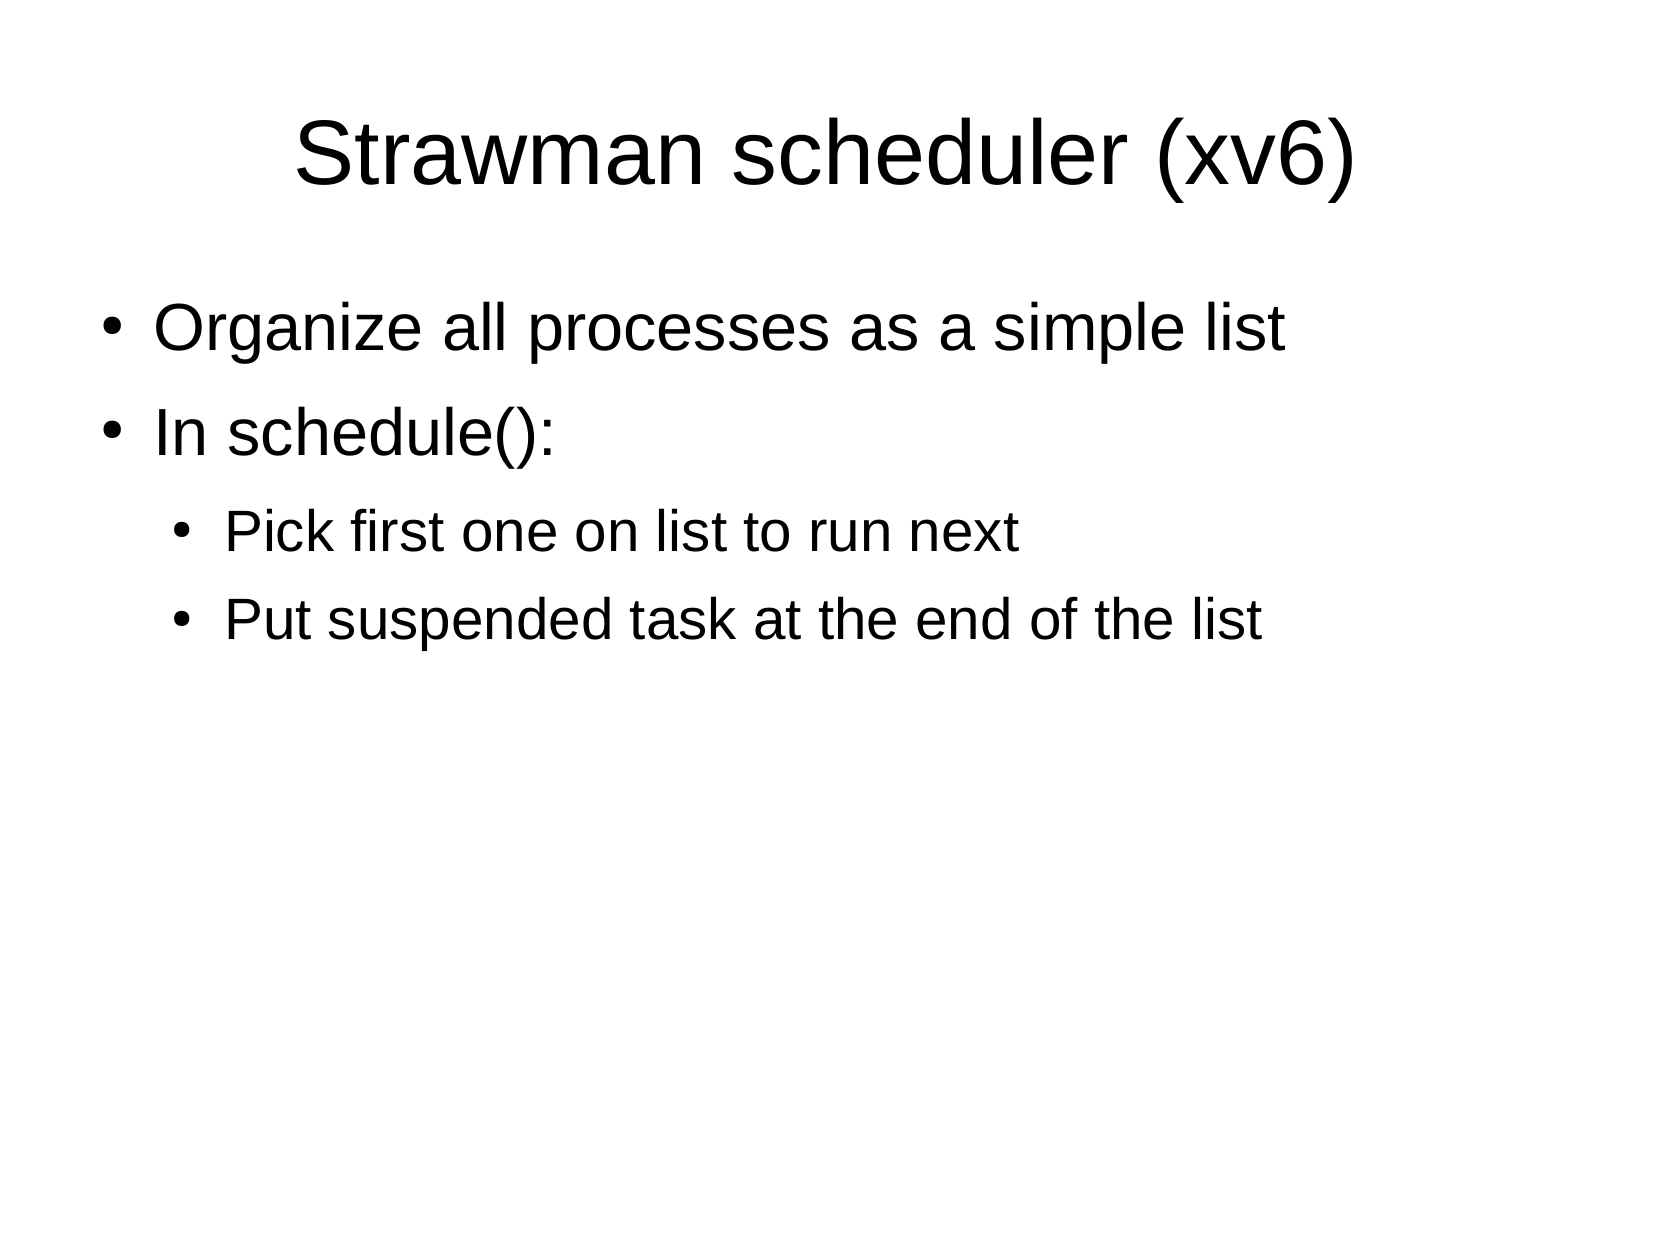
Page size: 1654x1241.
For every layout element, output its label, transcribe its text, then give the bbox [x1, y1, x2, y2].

list Organize all processes as a simple list In schedule(): Pick first one on list to run next Put suspended task at the end of the list [82, 290, 1571, 1010]
title Strawman scheduler (xv6) [82, 49, 1571, 257]
